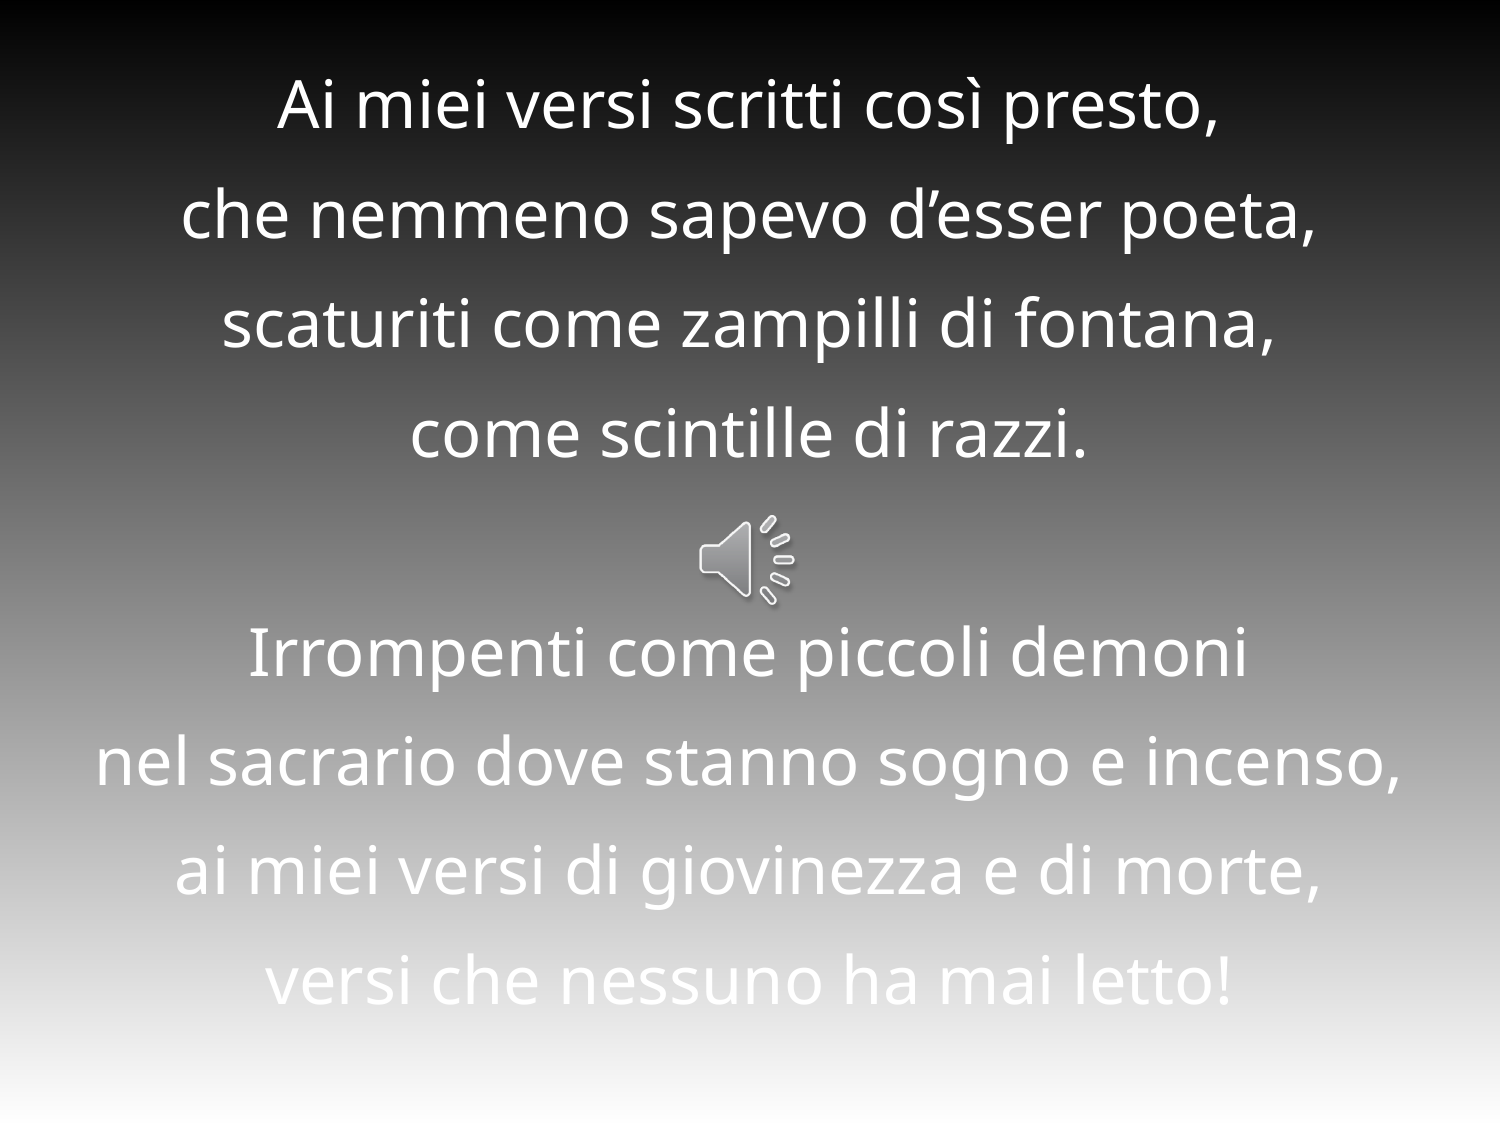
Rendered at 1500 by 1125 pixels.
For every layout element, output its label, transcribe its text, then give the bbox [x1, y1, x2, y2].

list Ai miei versi scritti così presto, che nemmeno sapevo d’esser poeta, scaturiti come zampilli di fontana, come scintille di razzi. Irrompenti come piccoli demoni nel sacrario dove stanno sogno e incenso, ai miei versi di giovinezza e di morte, versi che nessuno ha mai letto! Sparsi fra la polvere dei magazzini, dove nessuno mai li prese né li prenderà, per i miei versi, come per i pregiati vini, verrà pure il loro turno. [75, 54, 1425, 1083]
picture [699, 512, 800, 613]
